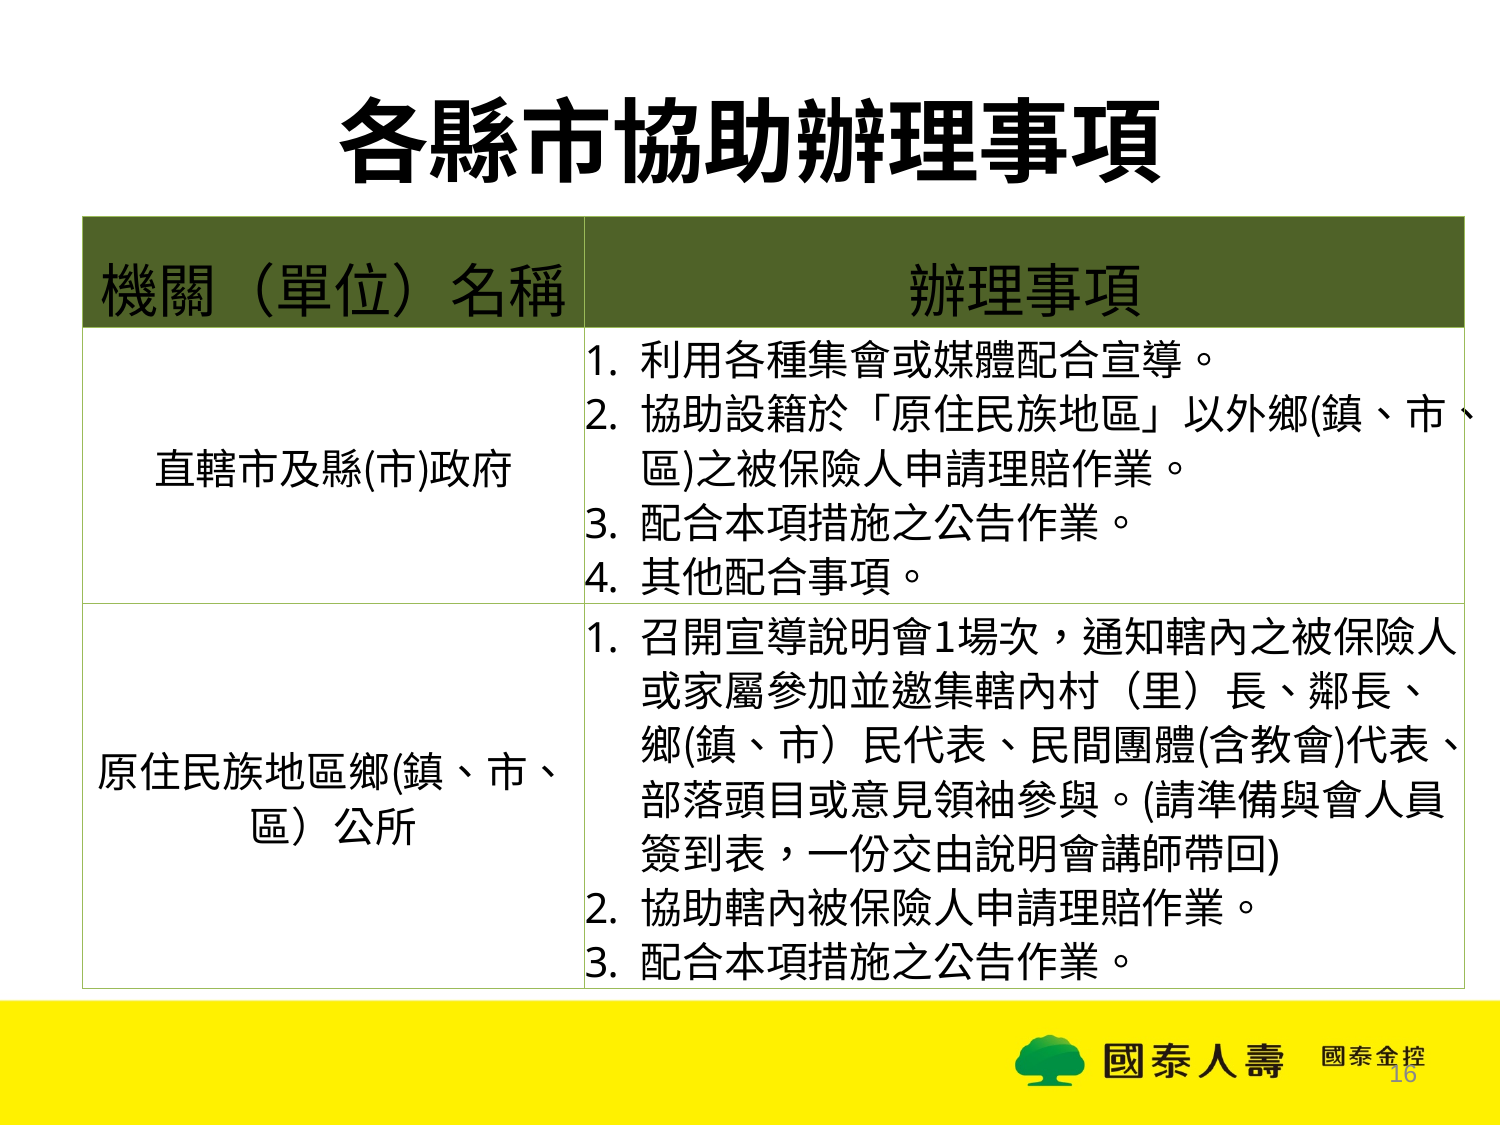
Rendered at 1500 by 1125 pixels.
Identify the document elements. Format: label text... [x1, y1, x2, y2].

table_header 辦理事項 [585, 217, 1464, 327]
text_box <編號> [1074, 1042, 1426, 1103]
table_cell 利用各種集會或媒體配合宣導。 協助設籍於「原住民族地區」以外鄉(鎮、市、區)之被保險人申請理賠作業。 配合本項措施之公告作業。 其他配合事項。 [585, 328, 1464, 603]
table_cell 直轄市及縣(市)政府 [83, 328, 584, 603]
picture [0, 0, 1500, 1125]
table_cell 原住民族地區鄉(鎮、市、區）公所 [83, 604, 584, 988]
text_box 各縣市協助辦理事項 [75, 45, 1426, 233]
table_cell 召開宣導說明會1場次，通知轄內之被保險人或家屬參加並邀集轄內村（里）長、鄰長、鄉(鎮、市）民代表、民間團體(含教會)代表、部落頭目或意見領袖參與。(請準備與會人員簽到表，一份交由說明會講師帶回) 協助轄內被保險人申請理賠作業。 配合本項措施之公告作業。 [585, 604, 1464, 988]
table_header 機關（單位）名稱 [83, 233, 584, 327]
